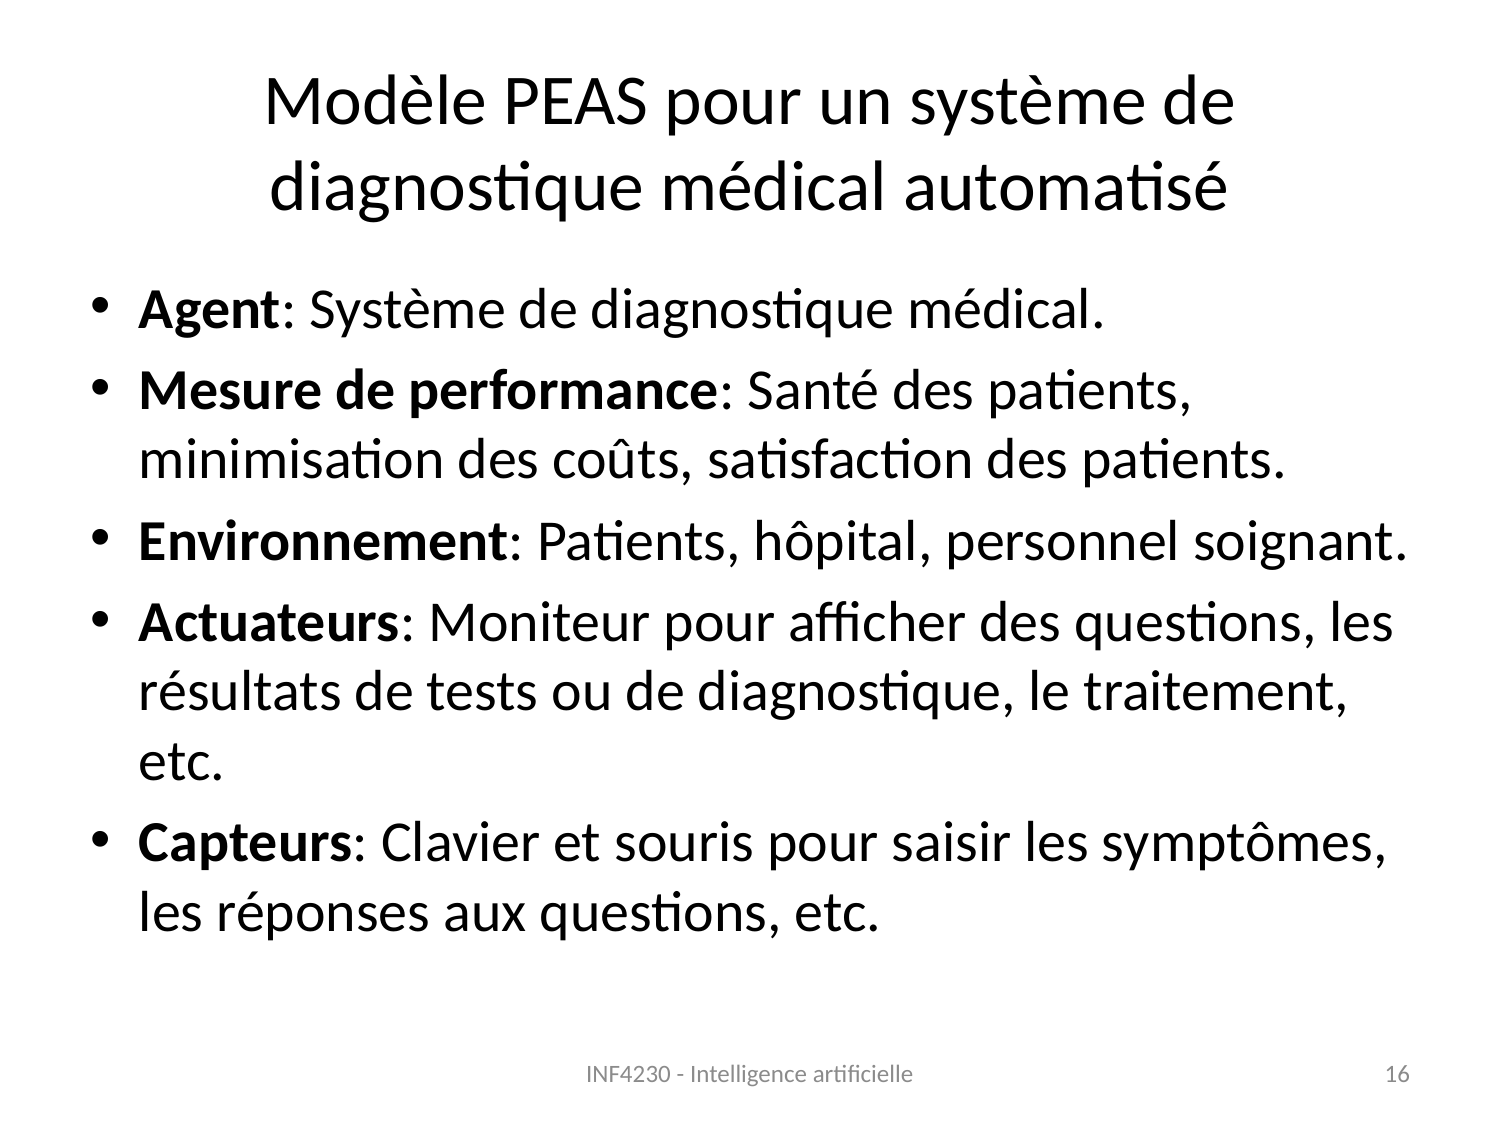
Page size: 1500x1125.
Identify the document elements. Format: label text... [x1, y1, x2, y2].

list Agent: Système de diagnostique médical. Mesure de performance: Santé des patients, minimisation des coûts, satisfaction des patients. Environnement: Patients, hôpital, personnel soignant. Actuateurs: Moniteur pour afficher des questions, les résultats de tests ou de diagnostique, le traitement, etc. Capteurs: Clavier et souris pour saisir les symptômes, les réponses aux questions, etc. [75, 262, 1425, 1005]
slide_number <numéro> [1074, 1042, 1425, 1103]
title Modèle PEAS pour un système de diagnostique médical automatisé [75, 45, 1425, 233]
footer INF4230 - Intelligence artificielle [512, 1042, 988, 1103]
